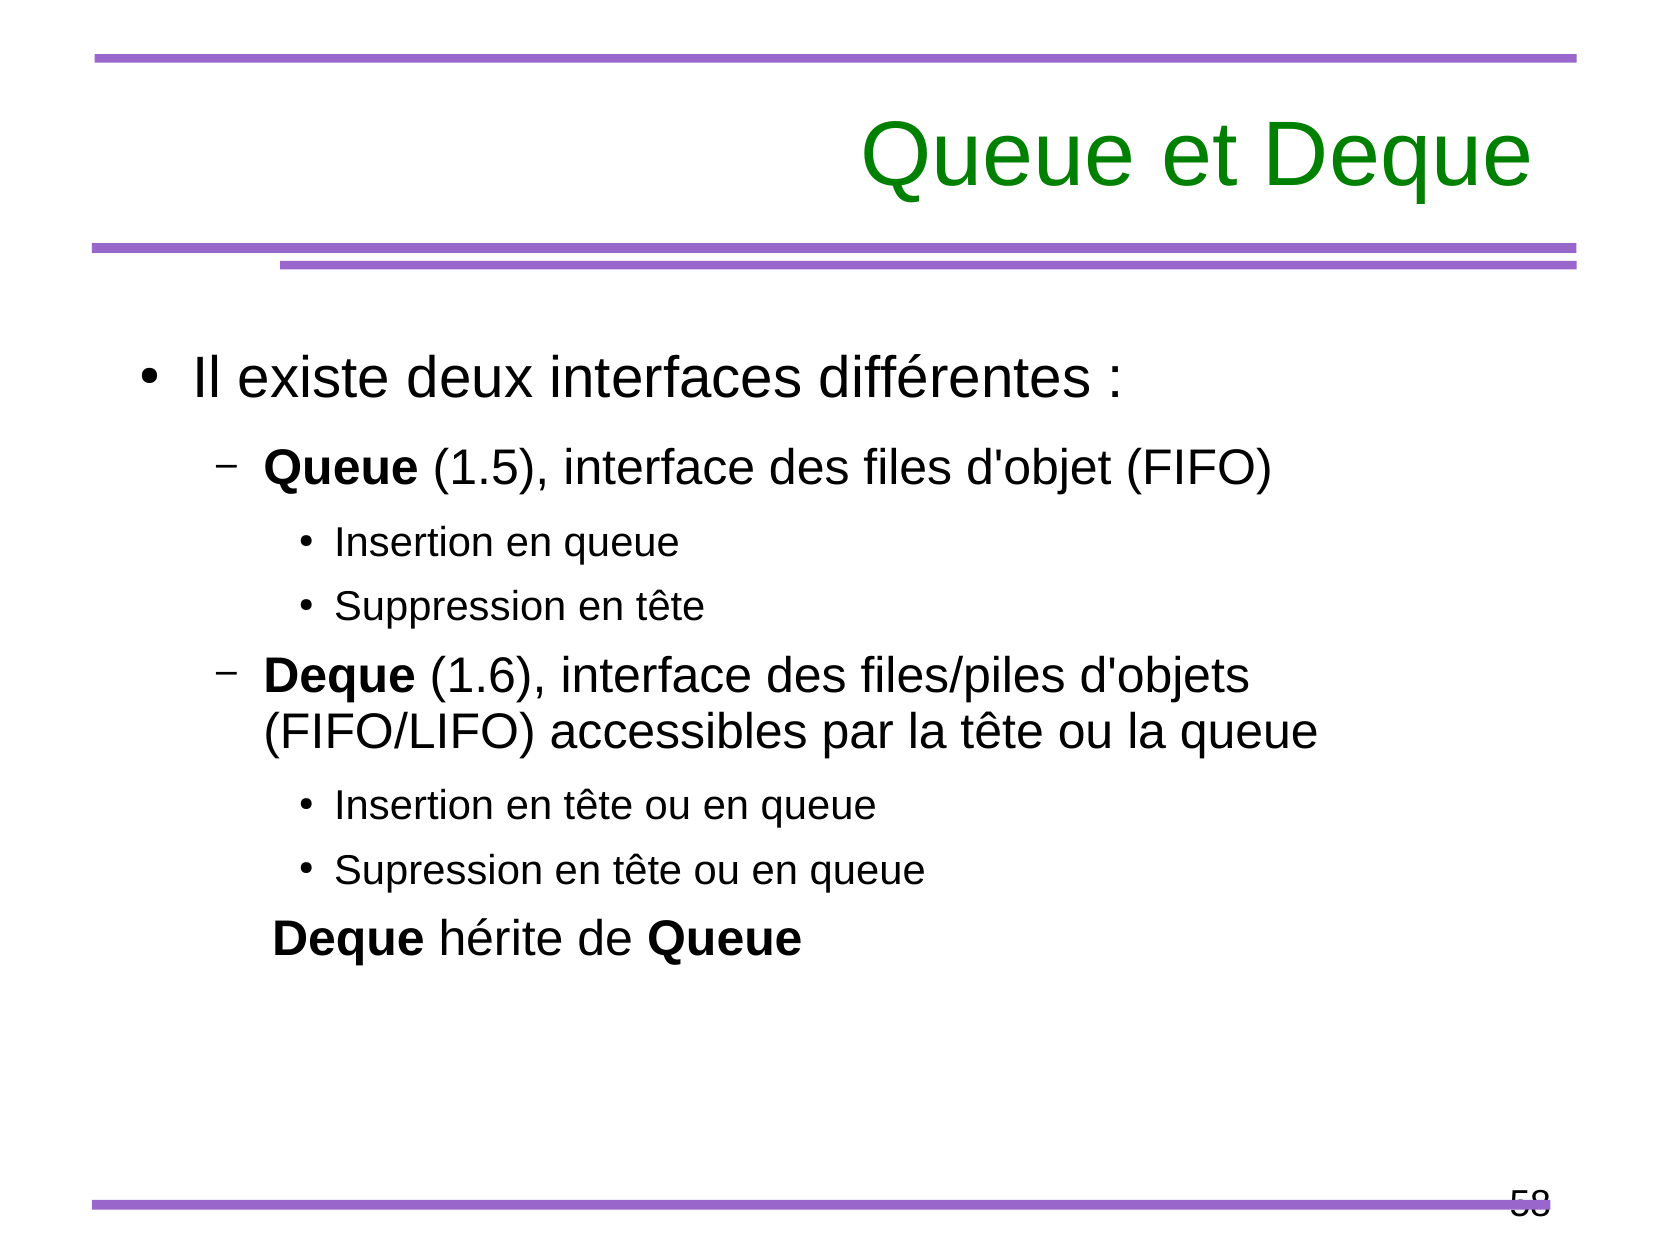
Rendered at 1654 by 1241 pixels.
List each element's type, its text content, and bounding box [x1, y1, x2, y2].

list Il existe deux interfaces différentes : Queue (1.5), interface des files d'objet (FIFO) Insertion en queue Suppression en tête Deque (1.6), interface des files/piles d'objets (FIFO/LIFO) accessibles par la tête ou la queue Insertion en tête ou en queue Supression en tête ou en queue Deque hérite de Queue [121, 344, 1534, 1141]
title Queue et Deque [121, 49, 1534, 257]
